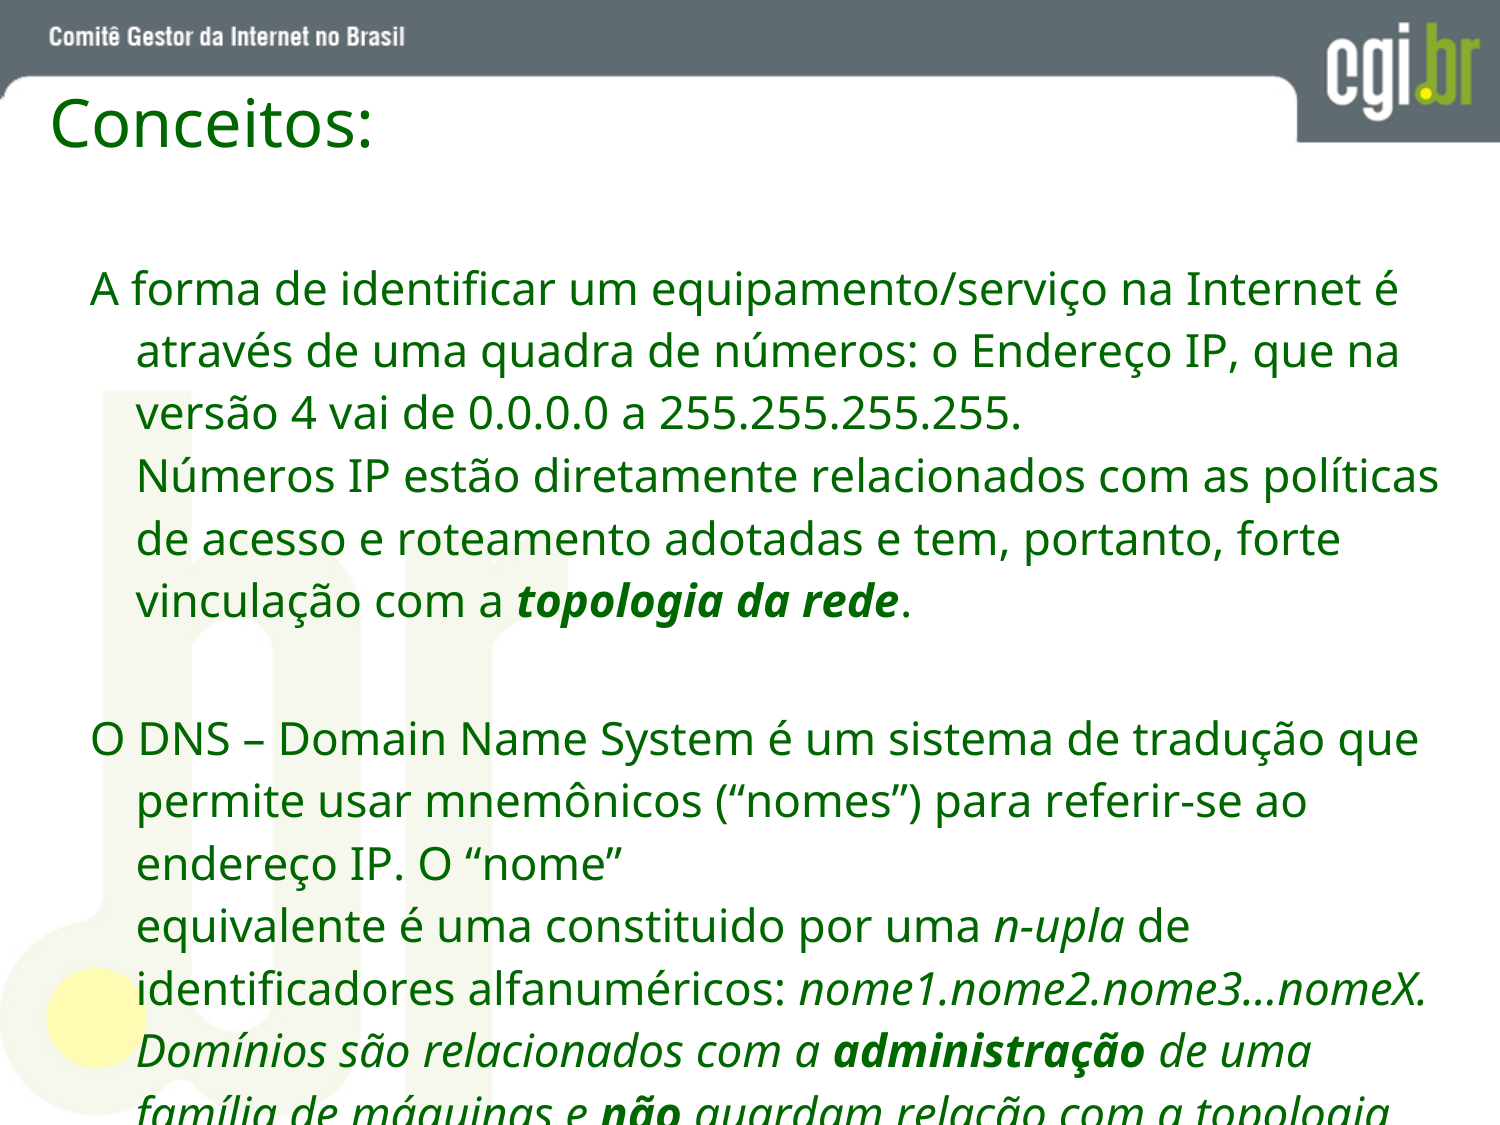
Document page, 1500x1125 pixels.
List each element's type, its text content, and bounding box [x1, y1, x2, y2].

picture [0, 0, 1500, 1125]
list Conceitos: A forma de identificar um equipamento/serviço na Internet é através de uma quadra de números: o Endereço IP, que na versão 4 vai de 0.0.0.0 a 255.255.255.255. Números IP estão diretamente relacionados com as políticas de acesso e roteamento adotadas e tem, portanto, forte vinculação com a topologia da rede. O DNS – Domain Name System é um sistema de tradução que permite usar mnemônicos (“nomes”) para referir-se ao endereço IP. O “nome” equivalente é uma constituido por uma n-upla de identificadores alfanuméricos: nome1.nome2.nome3...nomeX. Domínios são relacionados com a administração de uma família de máquinas e não guardam relação com a topologia da rede. [0, 74, 1463, 1125]
